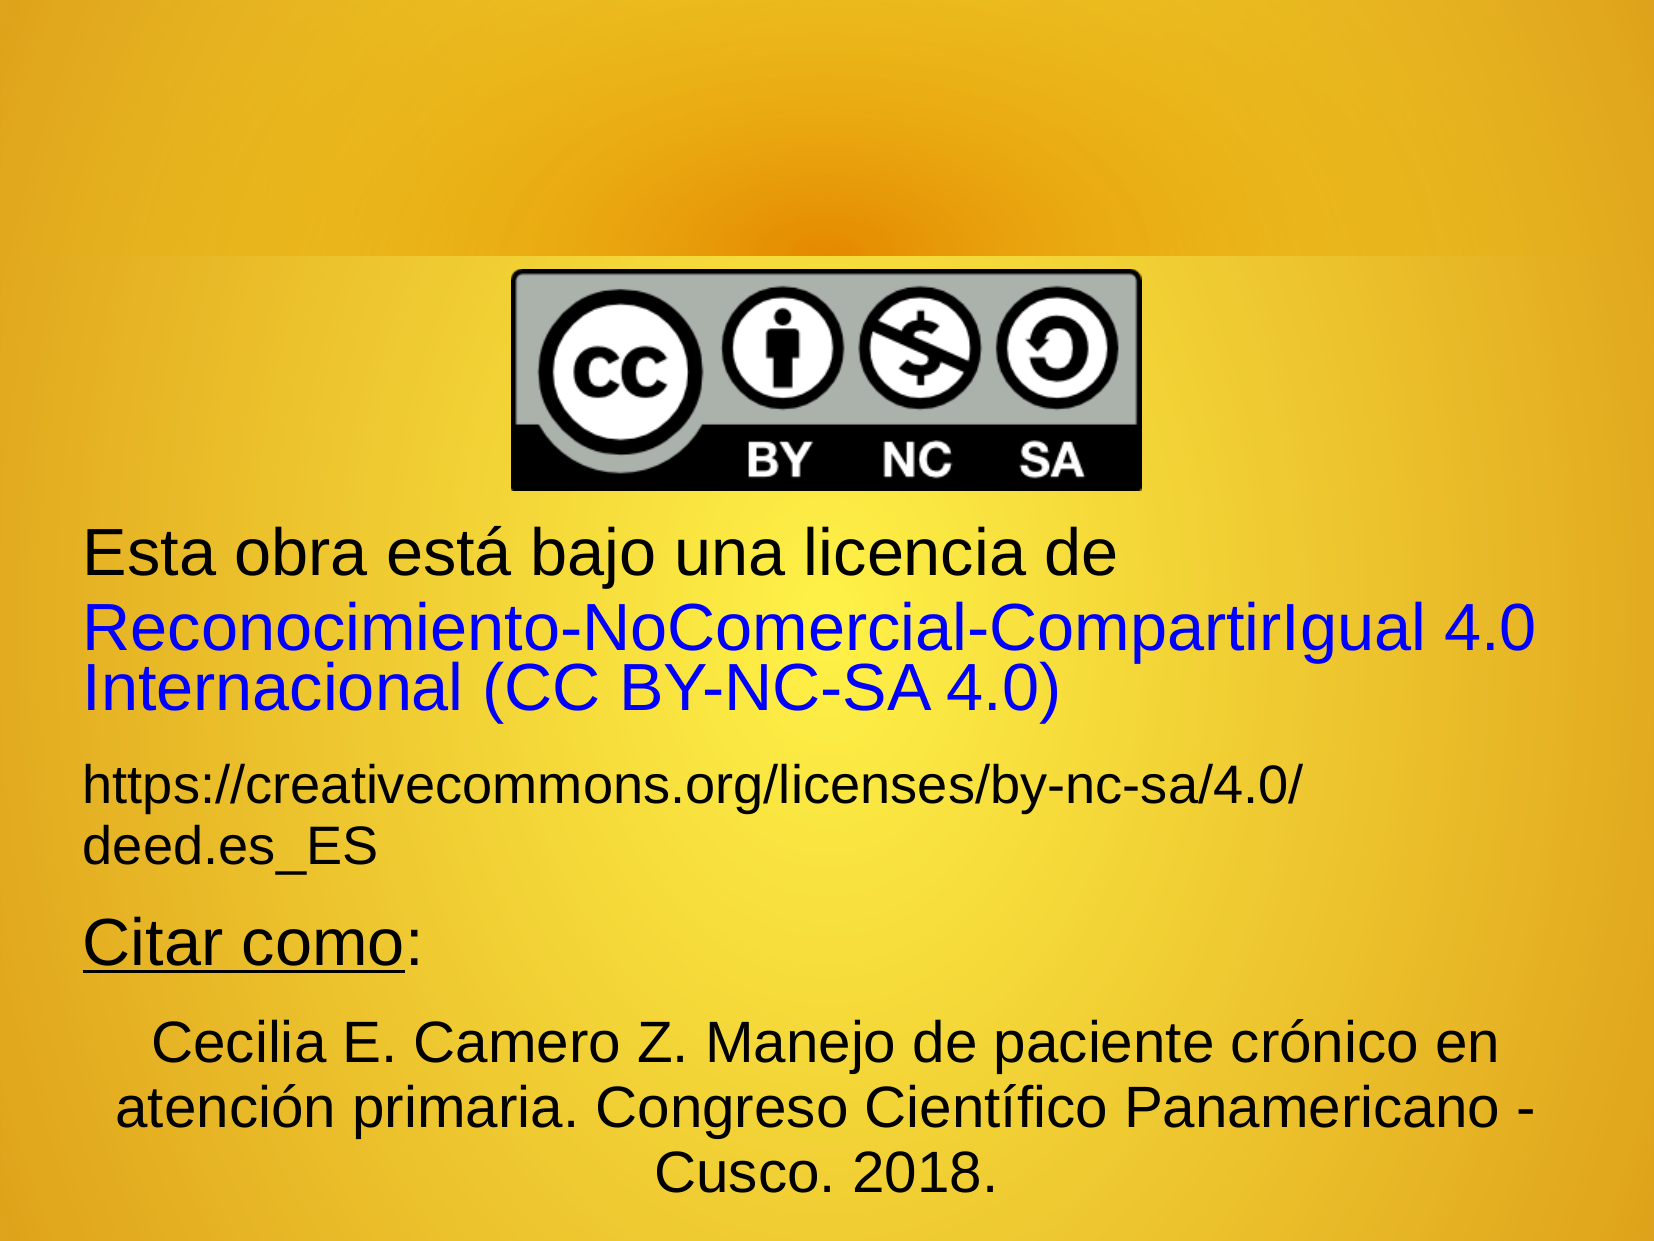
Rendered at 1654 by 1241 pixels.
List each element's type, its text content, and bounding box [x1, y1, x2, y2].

subtitle Esta obra está bajo una licencia de Reconocimiento-NoComercial-CompartirIgual 4.0 Internacional (CC BY-NC-SA 4.0) https://creativecommons.org/licenses/by-nc-sa/4.0/deed.es_ES Citar como: Cecilia E. Camero Z. Manejo de paciente crónico en atención primaria. Congreso Científico Panamericano - Cusco. 2018. [82, 194, 1571, 1145]
picture [511, 269, 1142, 491]
